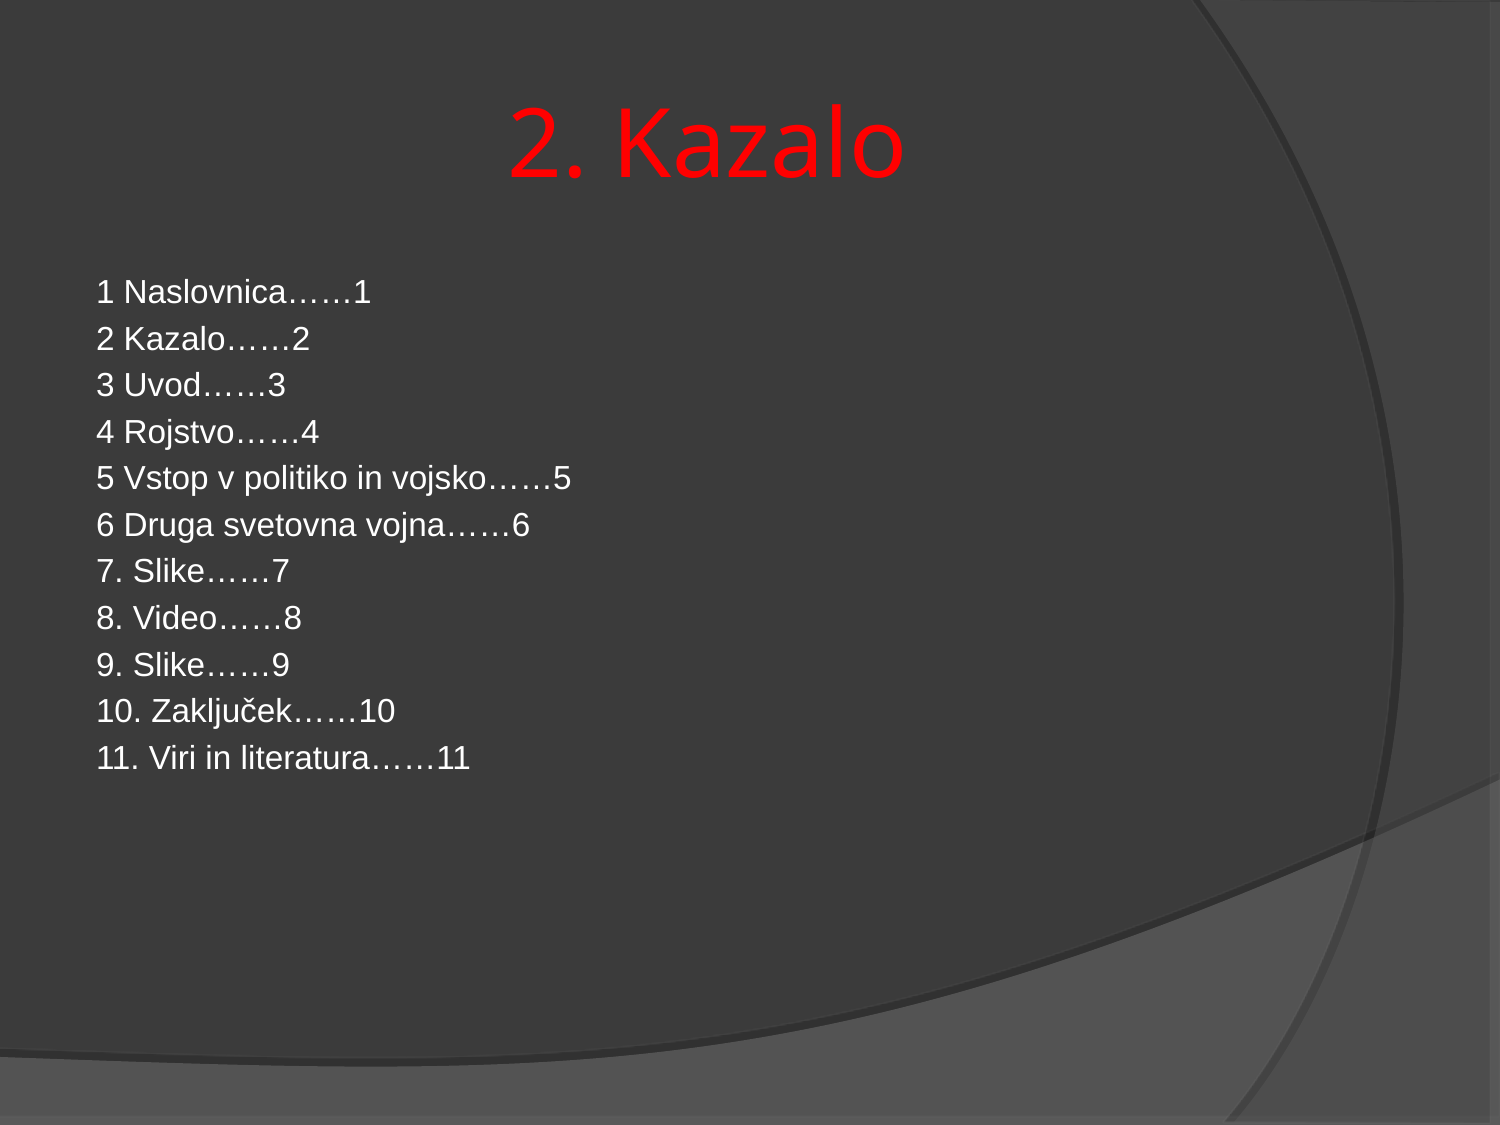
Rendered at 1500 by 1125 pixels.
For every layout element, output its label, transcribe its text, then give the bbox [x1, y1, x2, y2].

list 1 Naslovnica……1 2 Kazalo……2 3 Uvod……3 4 Rojstvo……4 5 Vstop v politiko in vojsko……5 6 Druga svetovna vojna……6 7. Slike……7 8. Video……8 9. Slike……9 10. Zaključek……10 11. Viri in literatura……11 [75, 262, 1300, 1005]
title 2. Kazalo [75, 45, 1300, 233]
